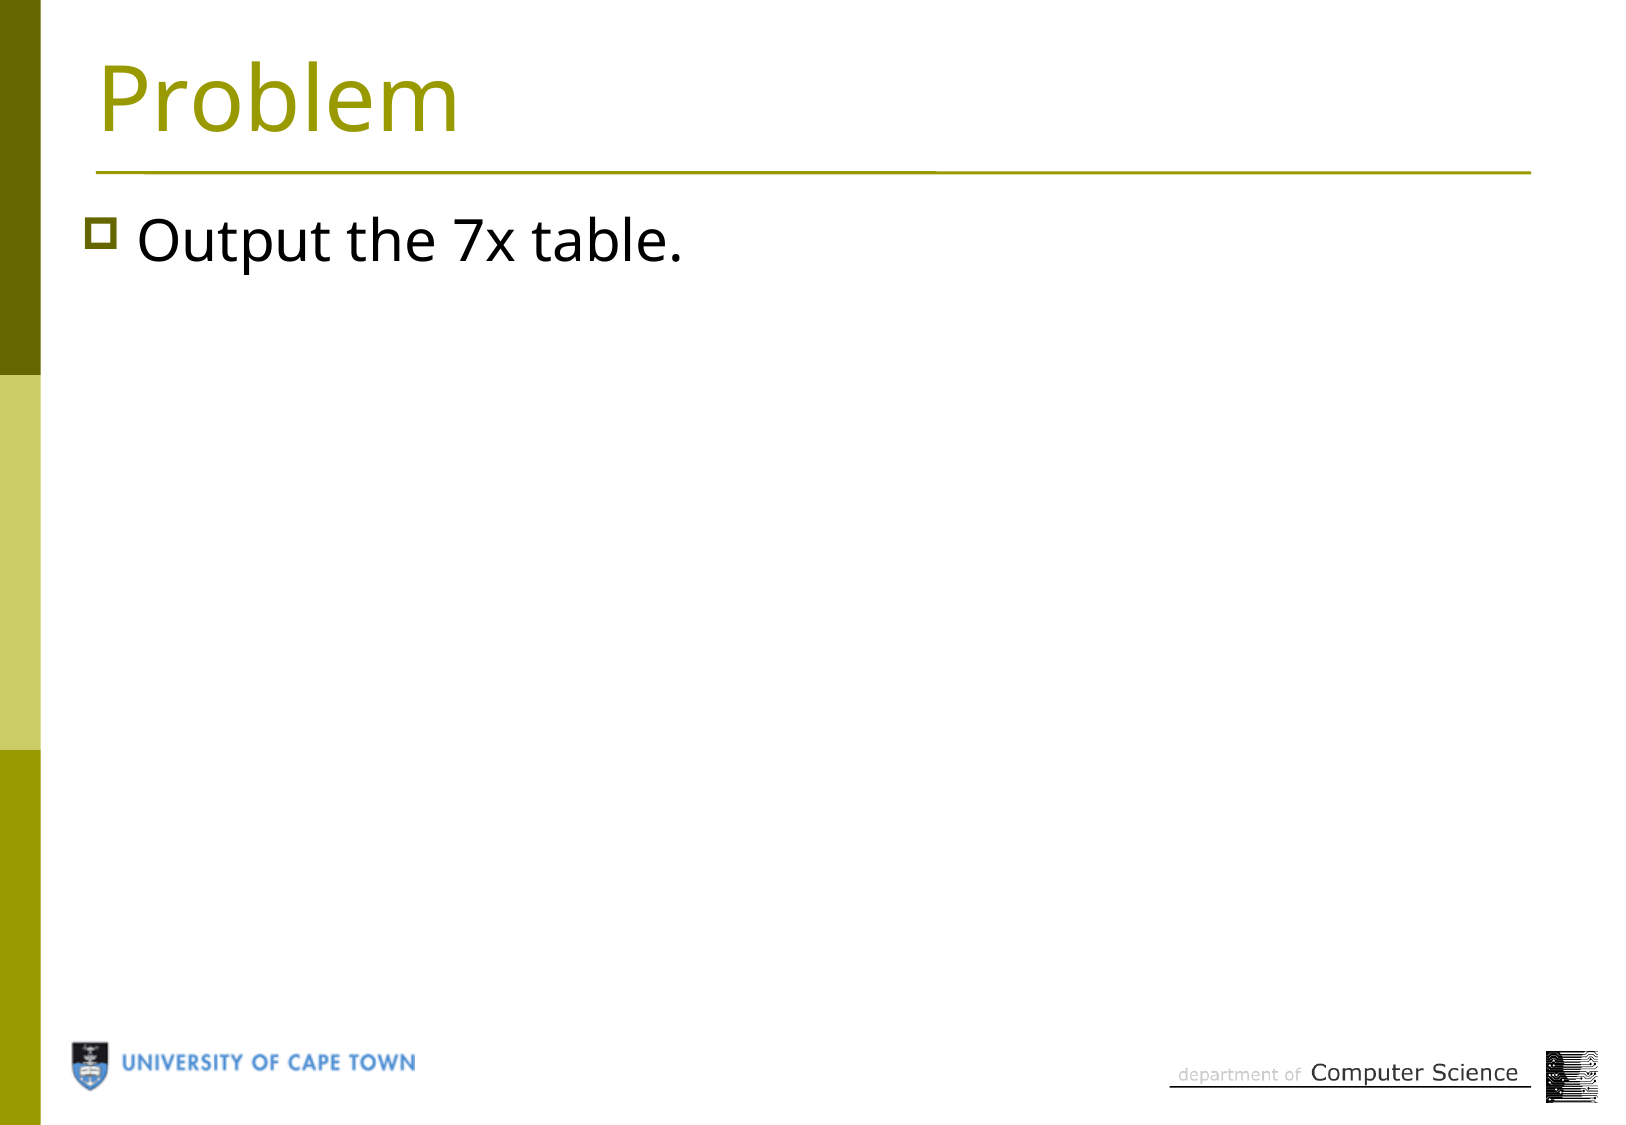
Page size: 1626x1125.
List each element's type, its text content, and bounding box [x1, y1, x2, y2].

picture [61, 1024, 415, 1103]
title Problem [81, 21, 1543, 180]
picture [1546, 1051, 1598, 1103]
list Output the 7x table. [81, 196, 1543, 1005]
picture [1169, 1043, 1532, 1091]
